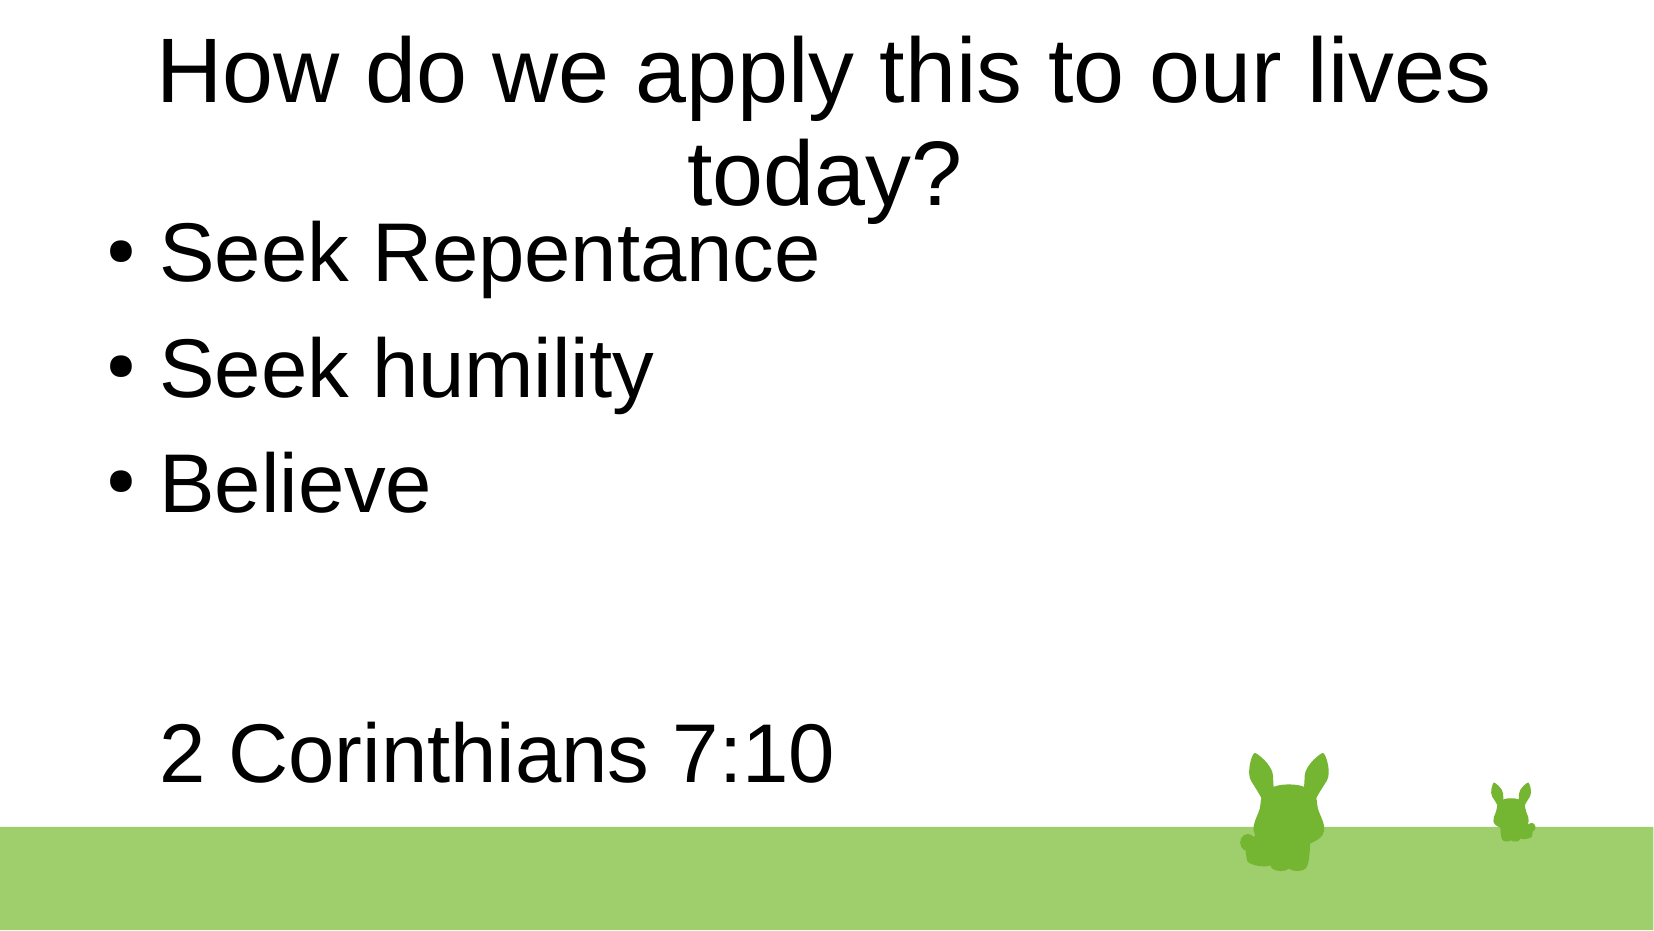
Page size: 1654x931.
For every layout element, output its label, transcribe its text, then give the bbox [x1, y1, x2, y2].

title How do we apply this to our lives today? [37, 19, 1613, 226]
list Seek Repentance Seek humility Believe 2 Corinthians 7:10 [88, 206, 1565, 826]
